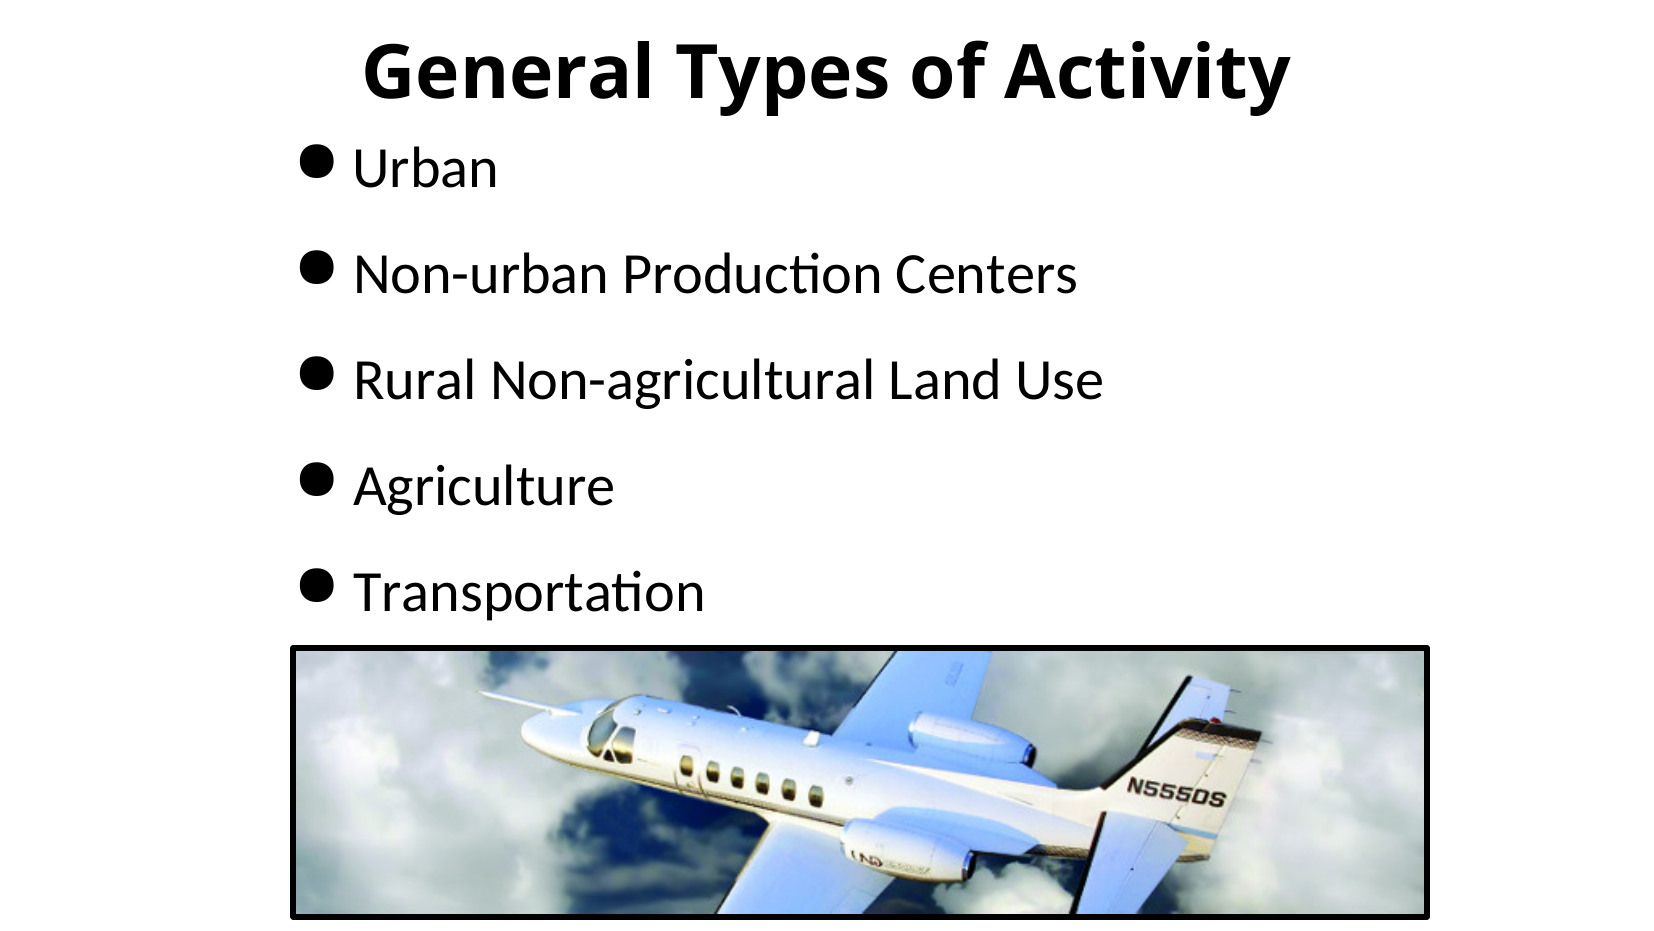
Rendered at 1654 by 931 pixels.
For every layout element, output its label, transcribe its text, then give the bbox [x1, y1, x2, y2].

text_box Urban Non-urban Production Centers Rural Non-agricultural Land Use Agriculture Transportation [278, 25, 1520, 631]
title General Types of Activity [0, 23, 1654, 125]
picture [296, 651, 1424, 914]
